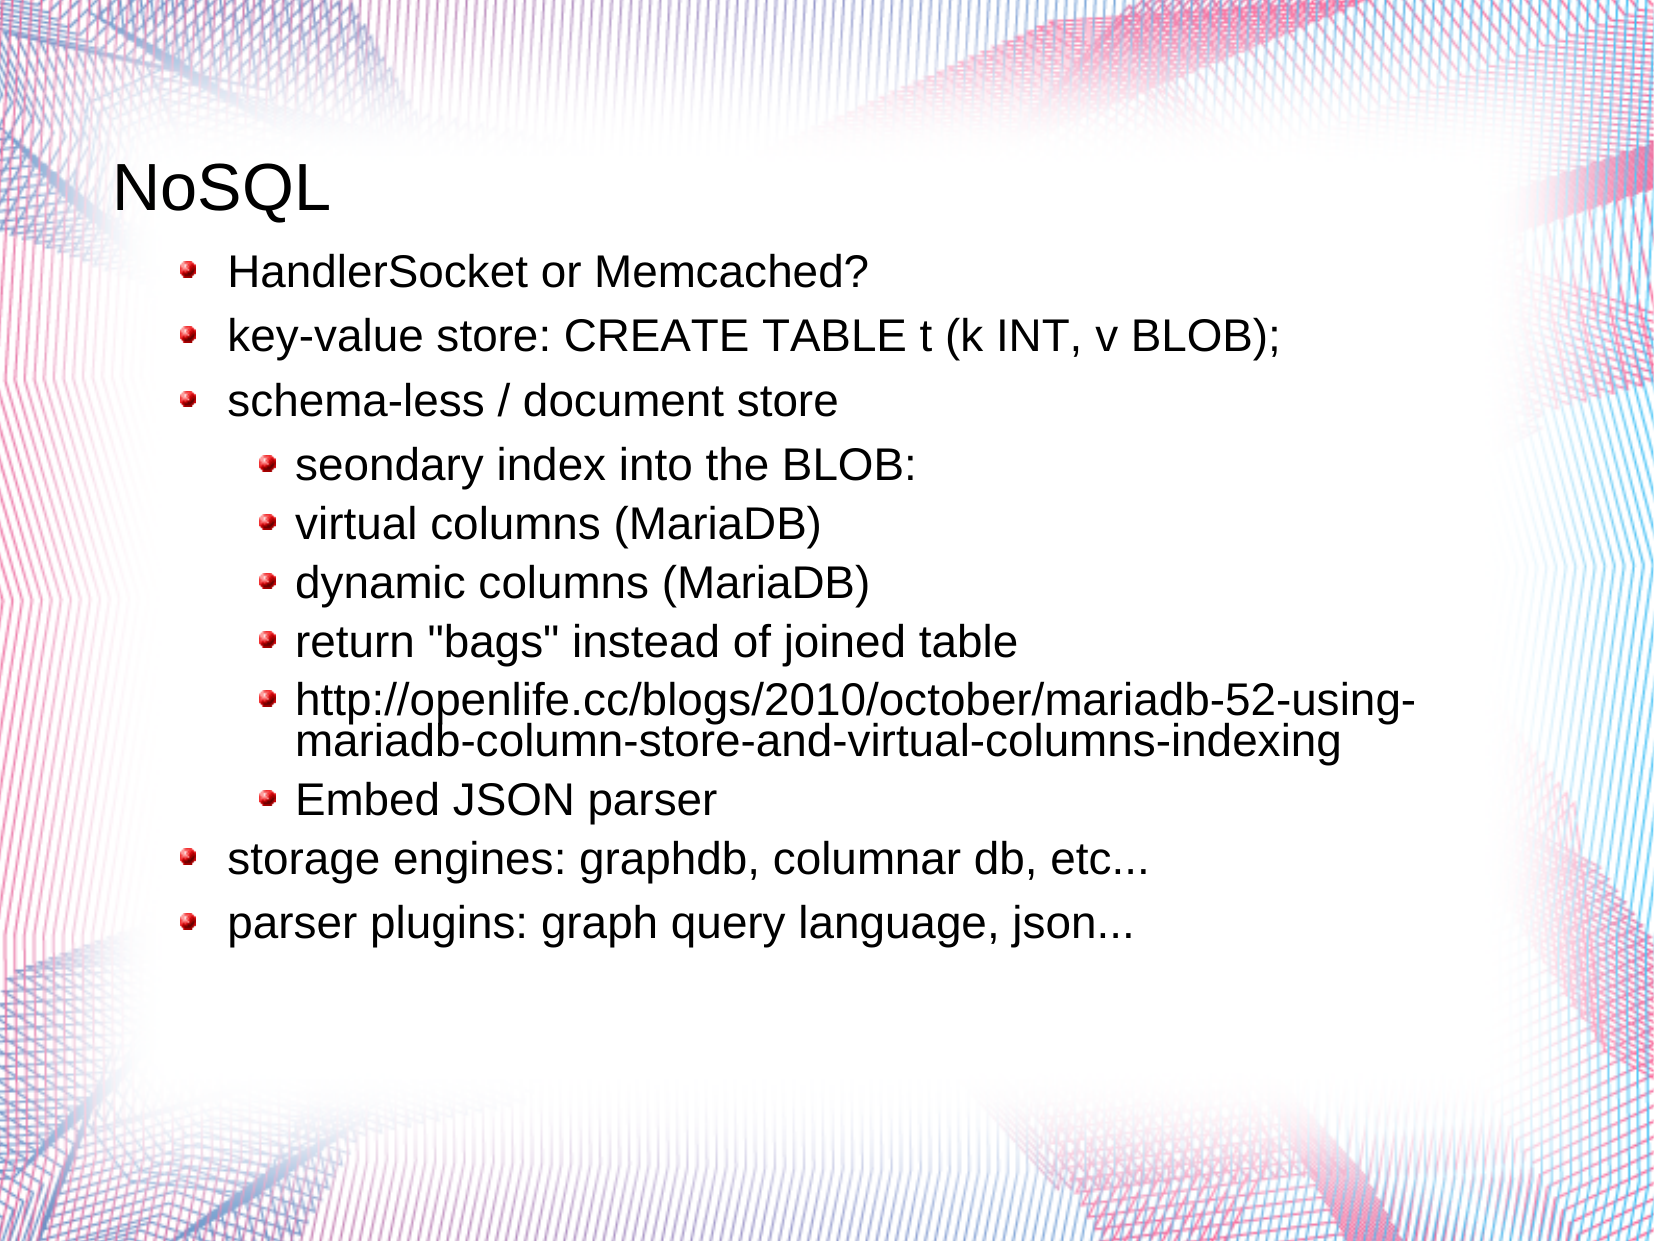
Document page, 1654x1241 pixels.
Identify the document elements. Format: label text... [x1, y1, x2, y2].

list NoSQL HandlerSocket or Memcached? key-value store: CREATE TABLE t (k INT, v BLOB); schema-less / document store seondary index into the BLOB: virtual columns (MariaDB) dynamic columns (MariaDB) return "bags" instead of joined table http://openlife.cc/blogs/2010/october/mariadb-52-using-mariadb-column-store-and-virtual-columns-indexing Embed JSON parser storage engines: graphdb, columnar db, etc... parser plugins: graph query language, json... [112, 150, 1571, 1094]
picture [0, 0, 1654, 1241]
